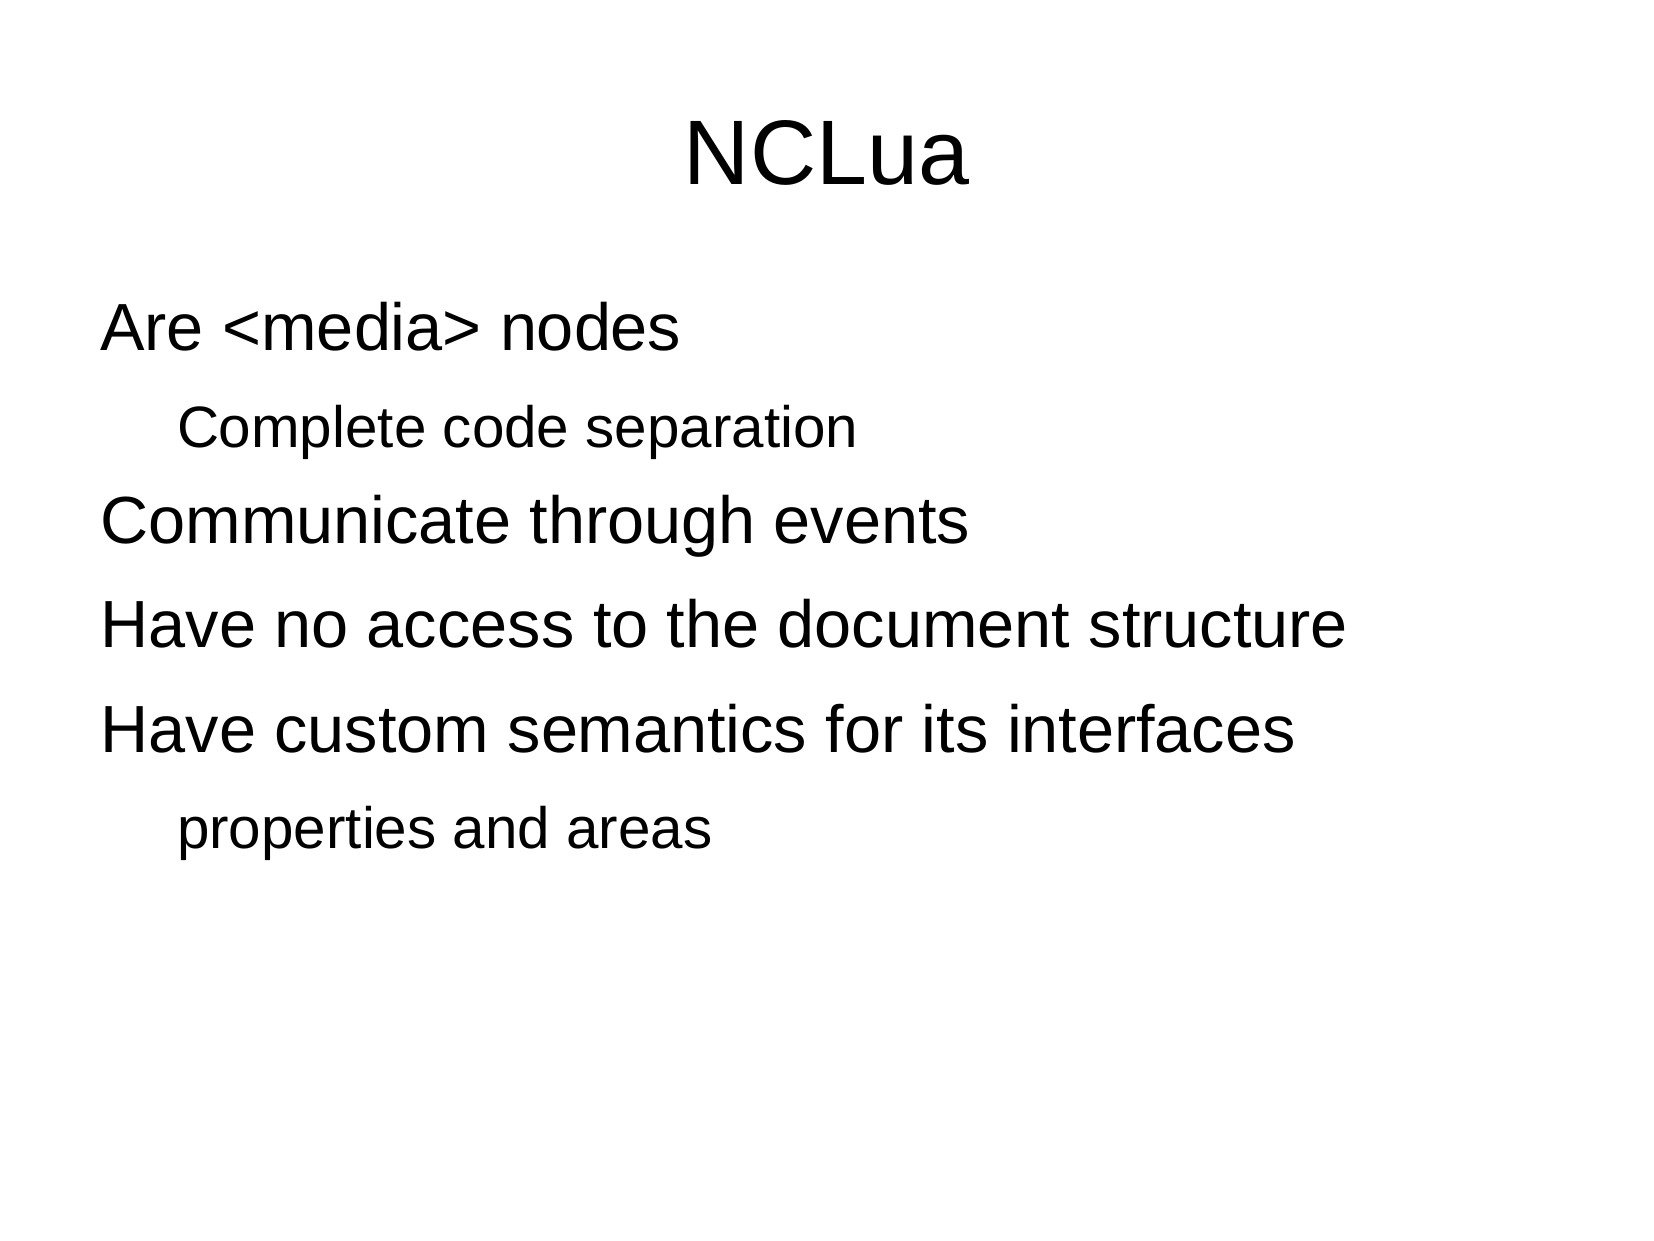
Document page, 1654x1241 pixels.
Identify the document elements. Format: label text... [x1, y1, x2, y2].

title NCLua [82, 49, 1571, 257]
list Are <media> nodes Complete code separation Communicate through events Have no access to the document structure Have custom semantics for its interfaces properties and areas [82, 290, 1571, 1094]
